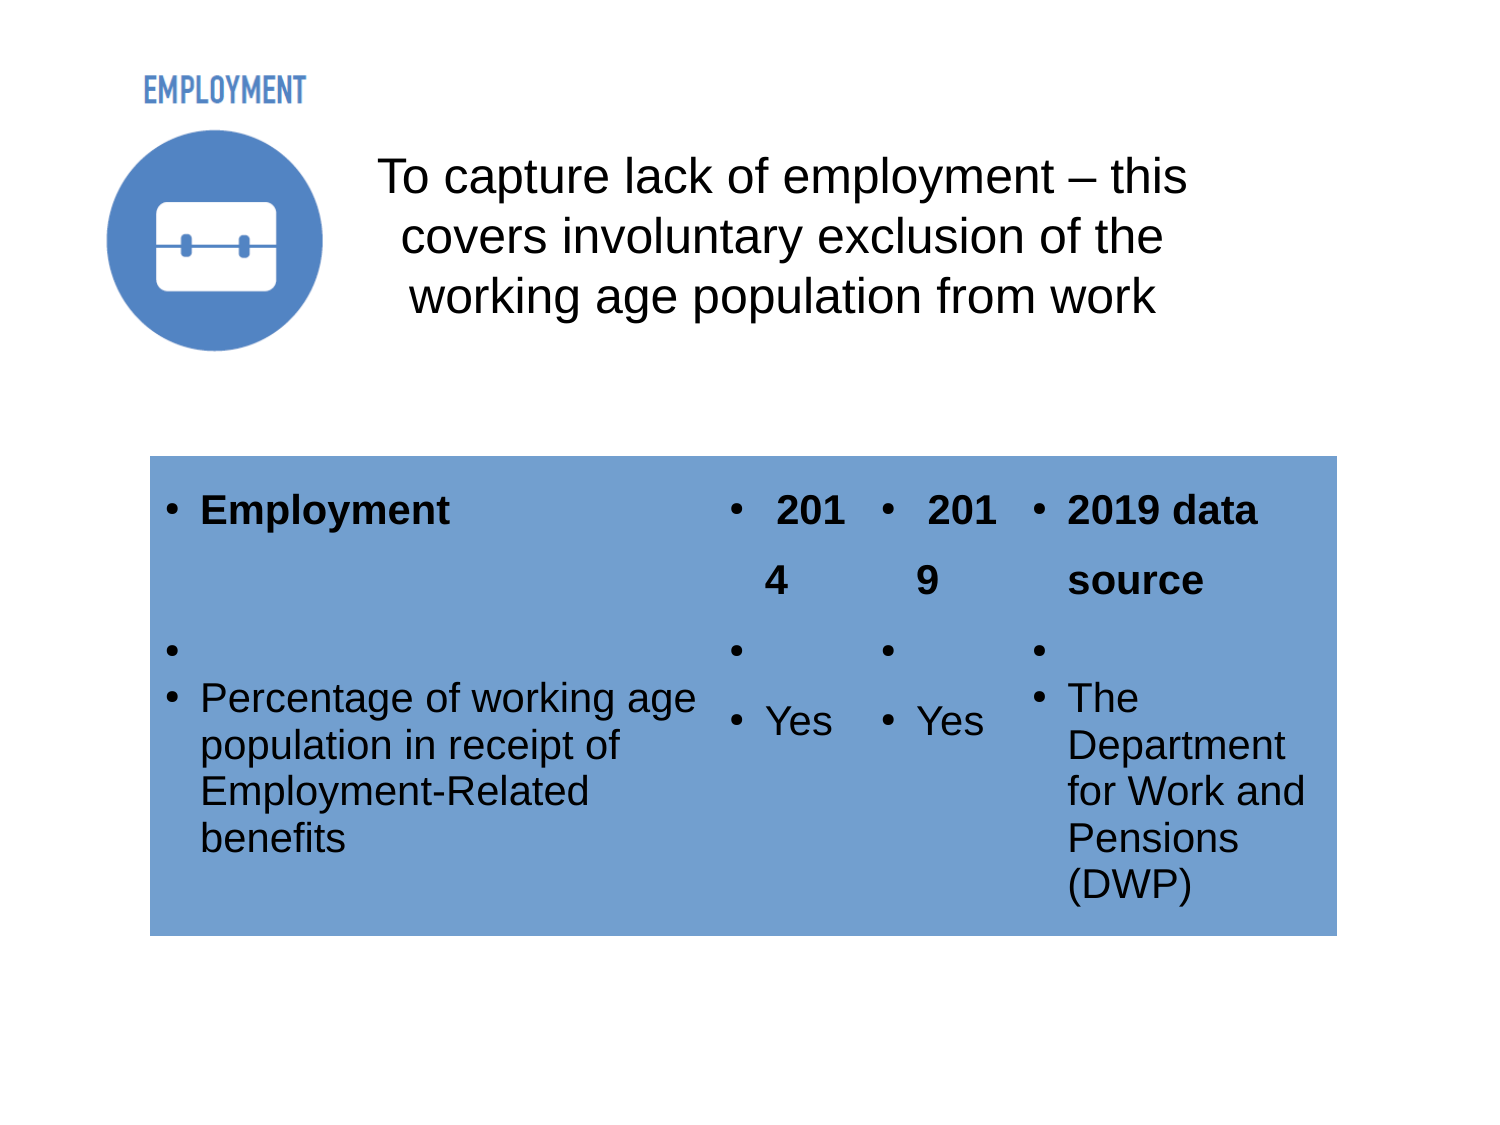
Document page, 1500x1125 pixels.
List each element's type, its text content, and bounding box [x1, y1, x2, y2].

picture [88, 66, 349, 359]
text_box To capture lack of employment – this covers involuntary exclusion of the working age population from work [349, 136, 1217, 331]
table_header Employment [150, 456, 715, 621]
table_header 2019 data source [1017, 456, 1337, 621]
table_cell The Department for Work and Pensions (DWP) [1017, 621, 1337, 936]
table_cell Percentage of working age population in receipt of Employment-Related benefits [150, 621, 715, 936]
table_cell Yes [866, 621, 1017, 936]
table_header 2019 [866, 456, 1017, 621]
table_header 2014 [715, 456, 866, 621]
table_cell Yes [715, 621, 866, 936]
